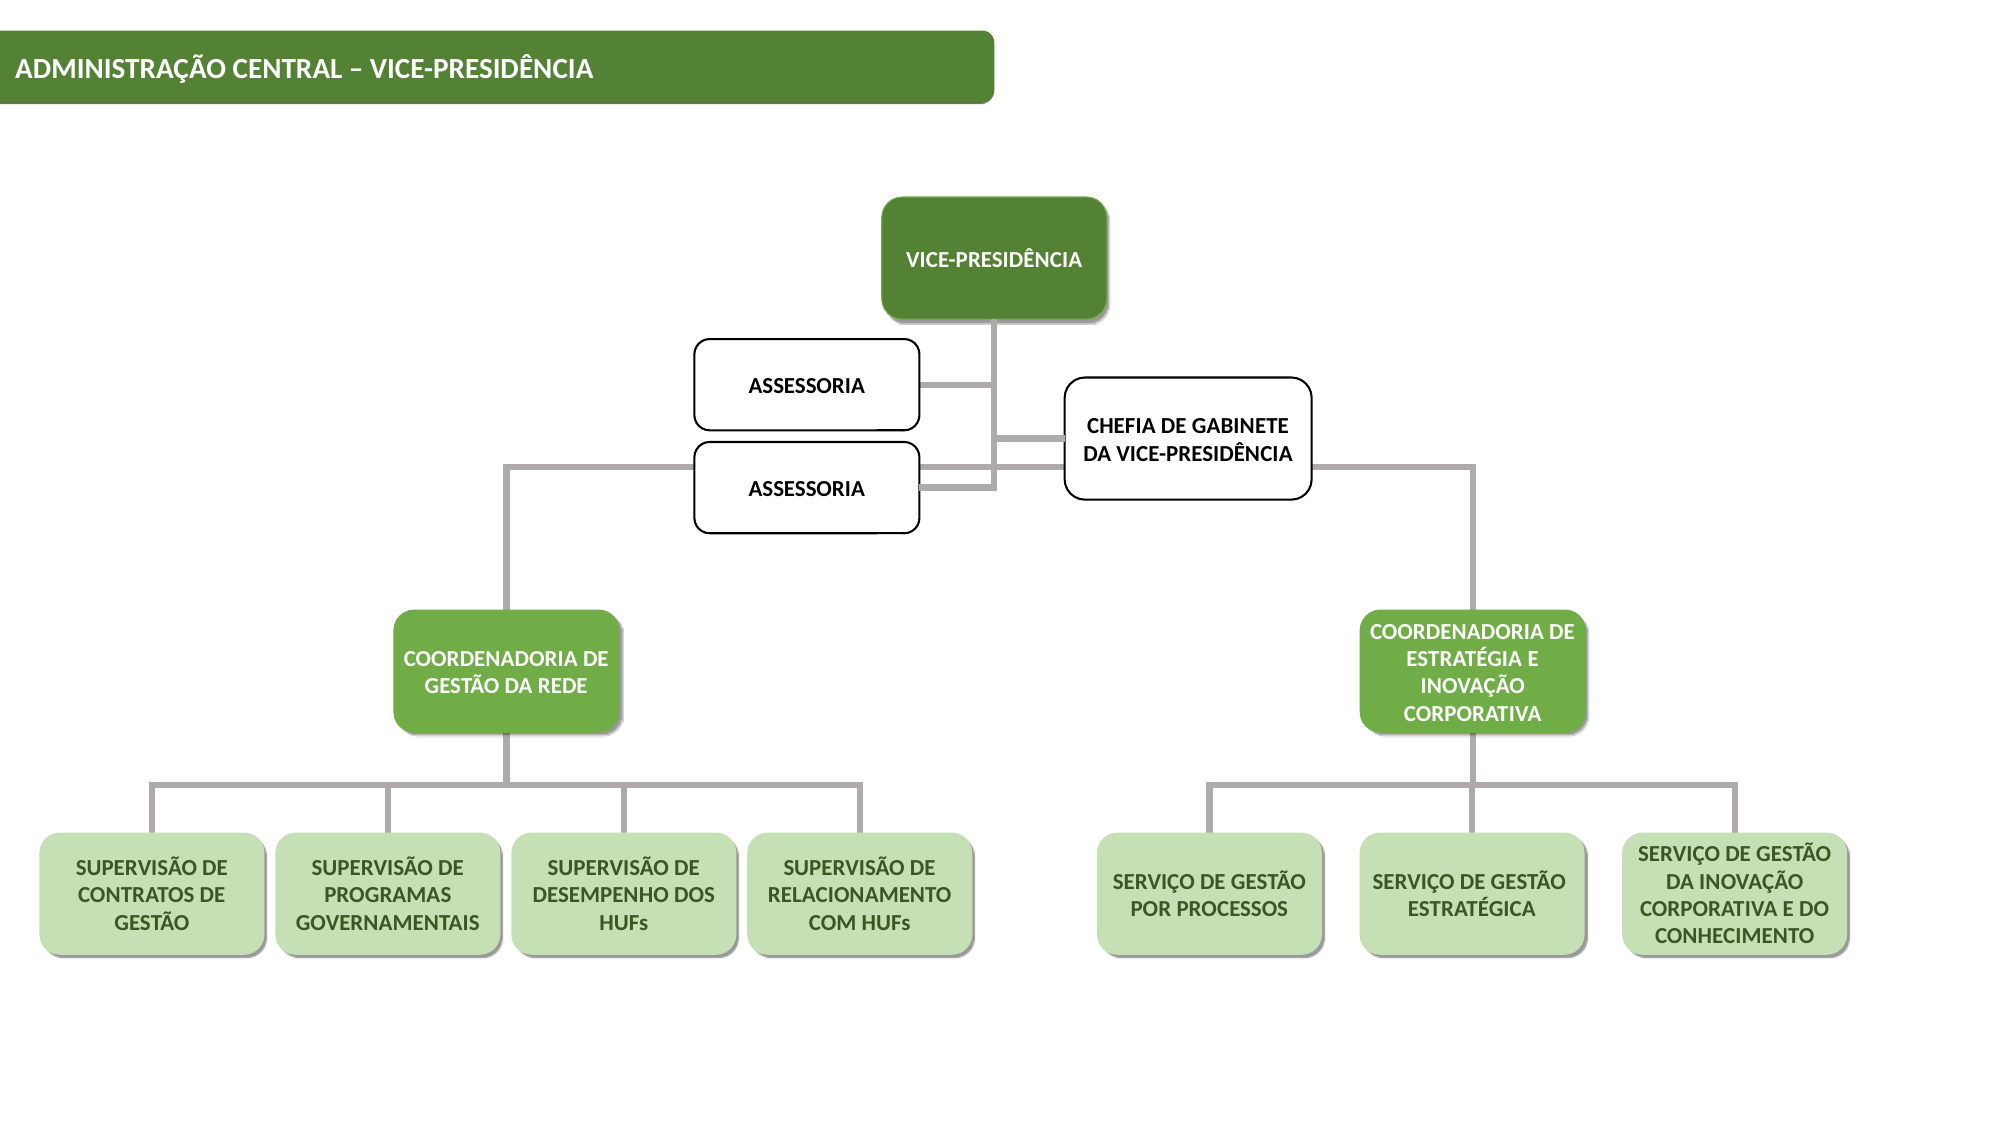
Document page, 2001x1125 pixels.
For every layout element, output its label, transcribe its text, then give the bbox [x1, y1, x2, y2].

text_box SUPERVISÃO DE CONTRATOS DE GESTÃO [39, 832, 265, 955]
text_box COORDENADORIA DE GESTÃO DA REDE [393, 610, 619, 733]
text_box ASSESSORIA [694, 441, 920, 534]
text_box SUPERVISÃO DE RELACIONAMENTO COM HUFs [747, 832, 973, 955]
text_box SERVIÇO DE GESTÃO POR PROCESSOS [1096, 832, 1323, 955]
text_box VICE-PRESIDÊNCIA [881, 197, 1107, 320]
text_box SUPERVISÃO DE PROGRAMAS GOVERNAMENTAIS [275, 832, 501, 955]
text_box SUPERVISÃO DE DESEMPENHO DOS HUFs [511, 832, 737, 955]
text_box ADMINISTRAÇÃO CENTRAL – VICE-PRESIDÊNCIA [0, 30, 995, 103]
text_box CHEFIA DE GABINETE DA VICE-PRESIDÊNCIA [1064, 377, 1312, 500]
text_box ASSESSORIA [694, 339, 920, 431]
text_box SERVIÇO DE GESTÃO ESTRATÉGICA [1359, 832, 1585, 955]
text_box COORDENADORIA DE ESTRATÉGIA E INOVAÇÃO CORPORATIVA [1360, 610, 1586, 733]
text_box SERVIÇO DE GESTÃO DA INOVAÇÃO CORPORATIVA E DO CONHECIMENTO [1622, 832, 1848, 955]
